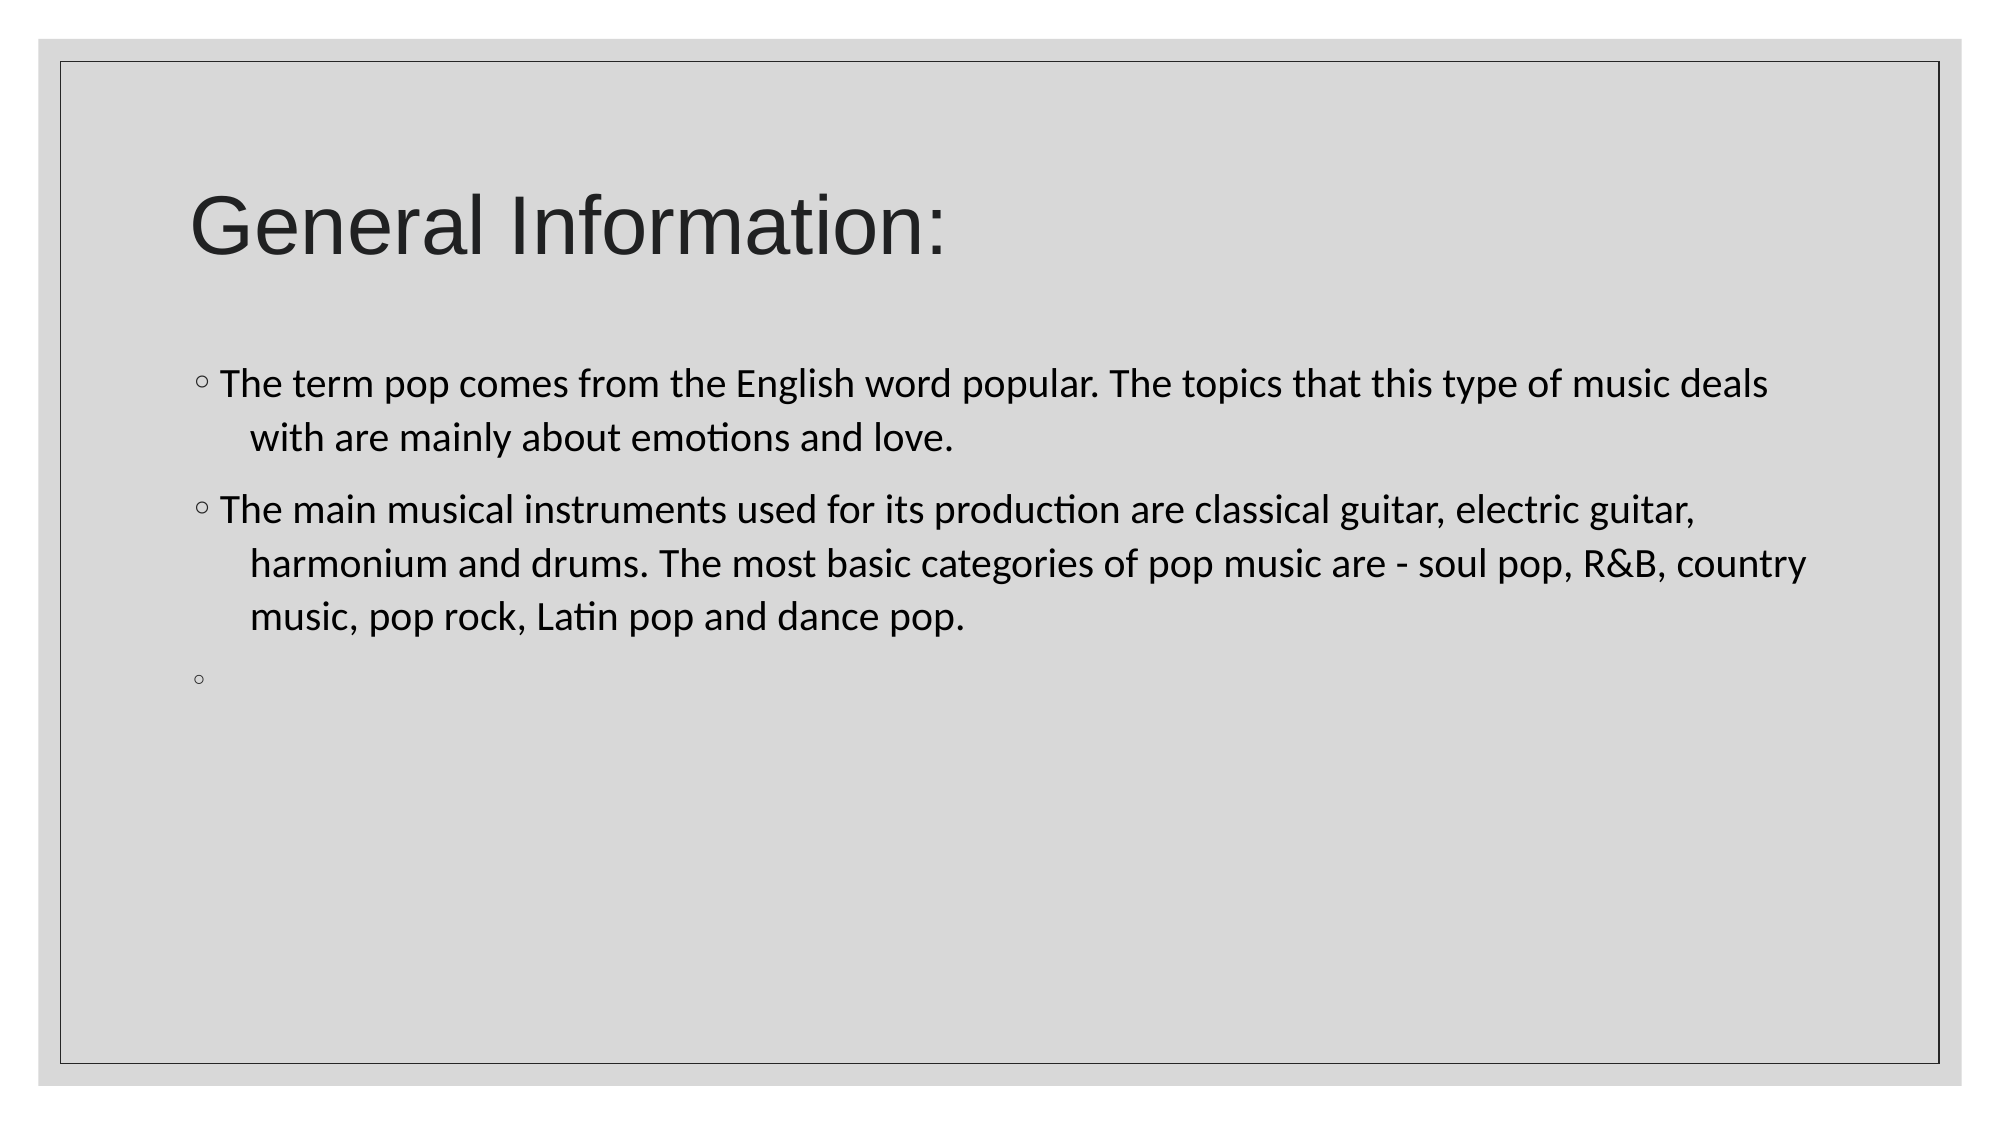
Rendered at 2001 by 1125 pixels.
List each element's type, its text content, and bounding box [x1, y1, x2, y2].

list The term pop comes from the English word popular. The topics that this type of music deals with are mainly about emotions and love. The main musical instruments used for its production are classical guitar, electric guitar, harmonium and drums. The most basic categories of pop music are - soul pop, R&B, country music, pop rock, Latin pop and dance pop. [174, 345, 1825, 977]
title General Information: [174, 105, 1825, 331]
